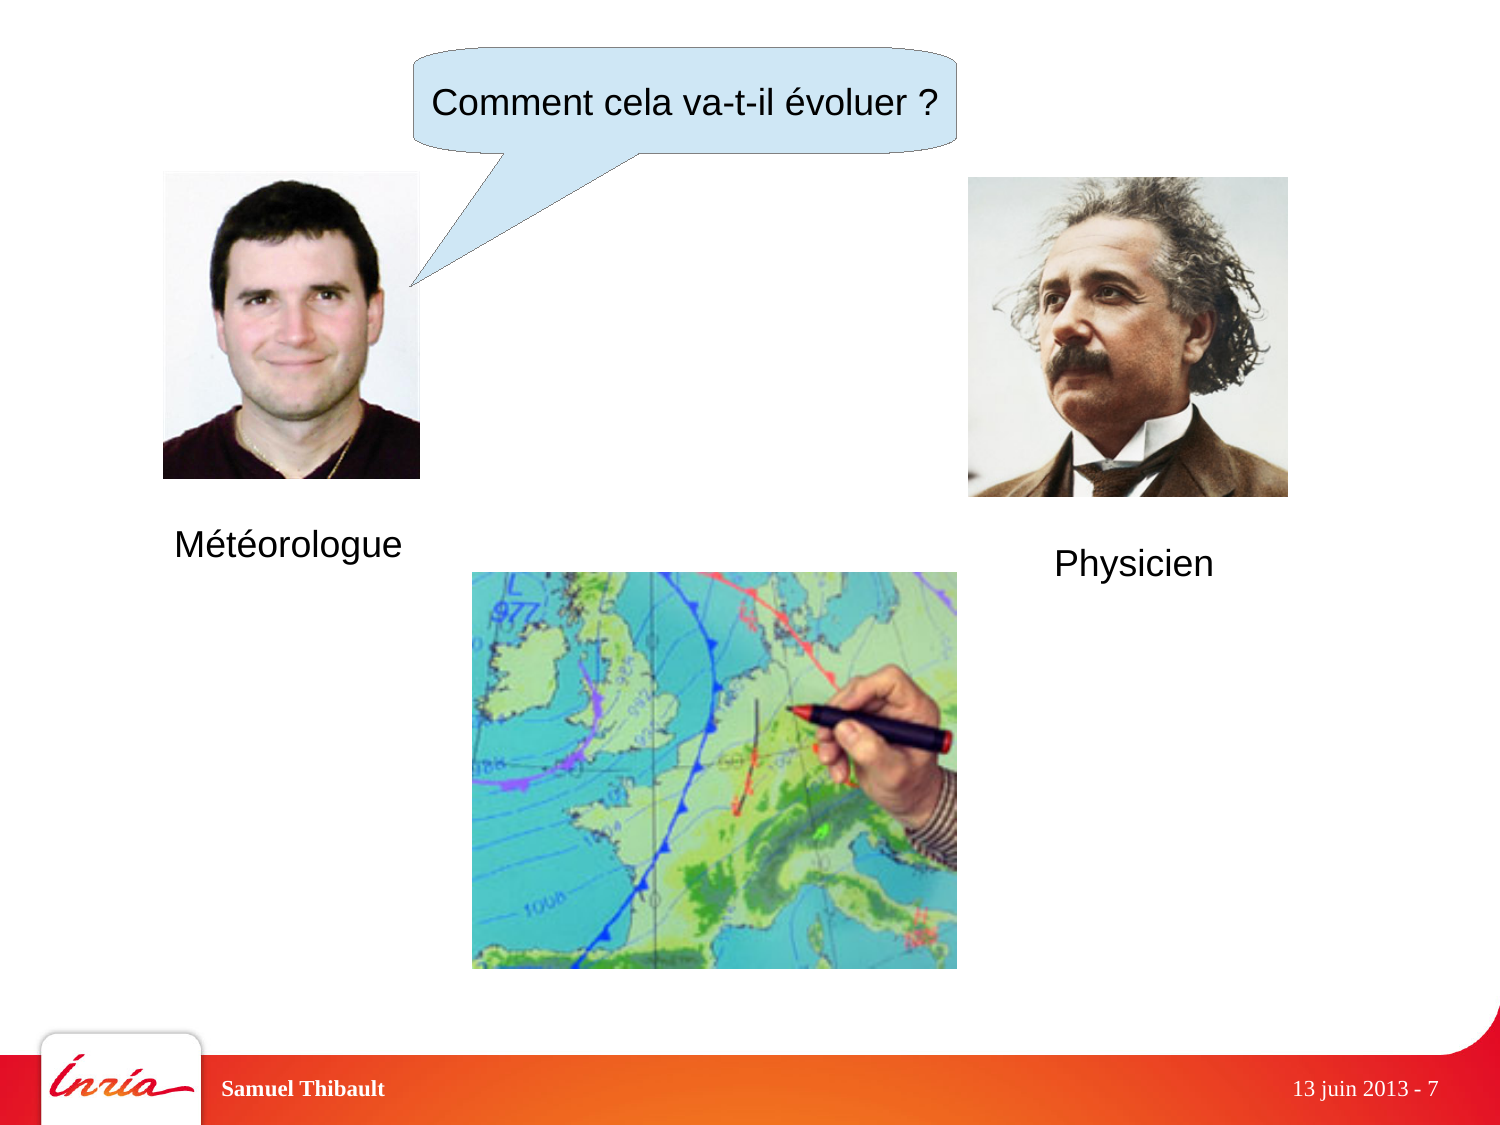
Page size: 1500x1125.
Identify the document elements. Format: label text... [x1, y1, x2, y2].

text_box Comment cela va-t-il évoluer ? [409, 47, 957, 287]
text_box Physicien [1039, 531, 1229, 592]
picture [163, 171, 420, 479]
text_box Météorologue [159, 513, 538, 573]
picture [968, 177, 1288, 497]
picture [0, 572, 1500, 1125]
